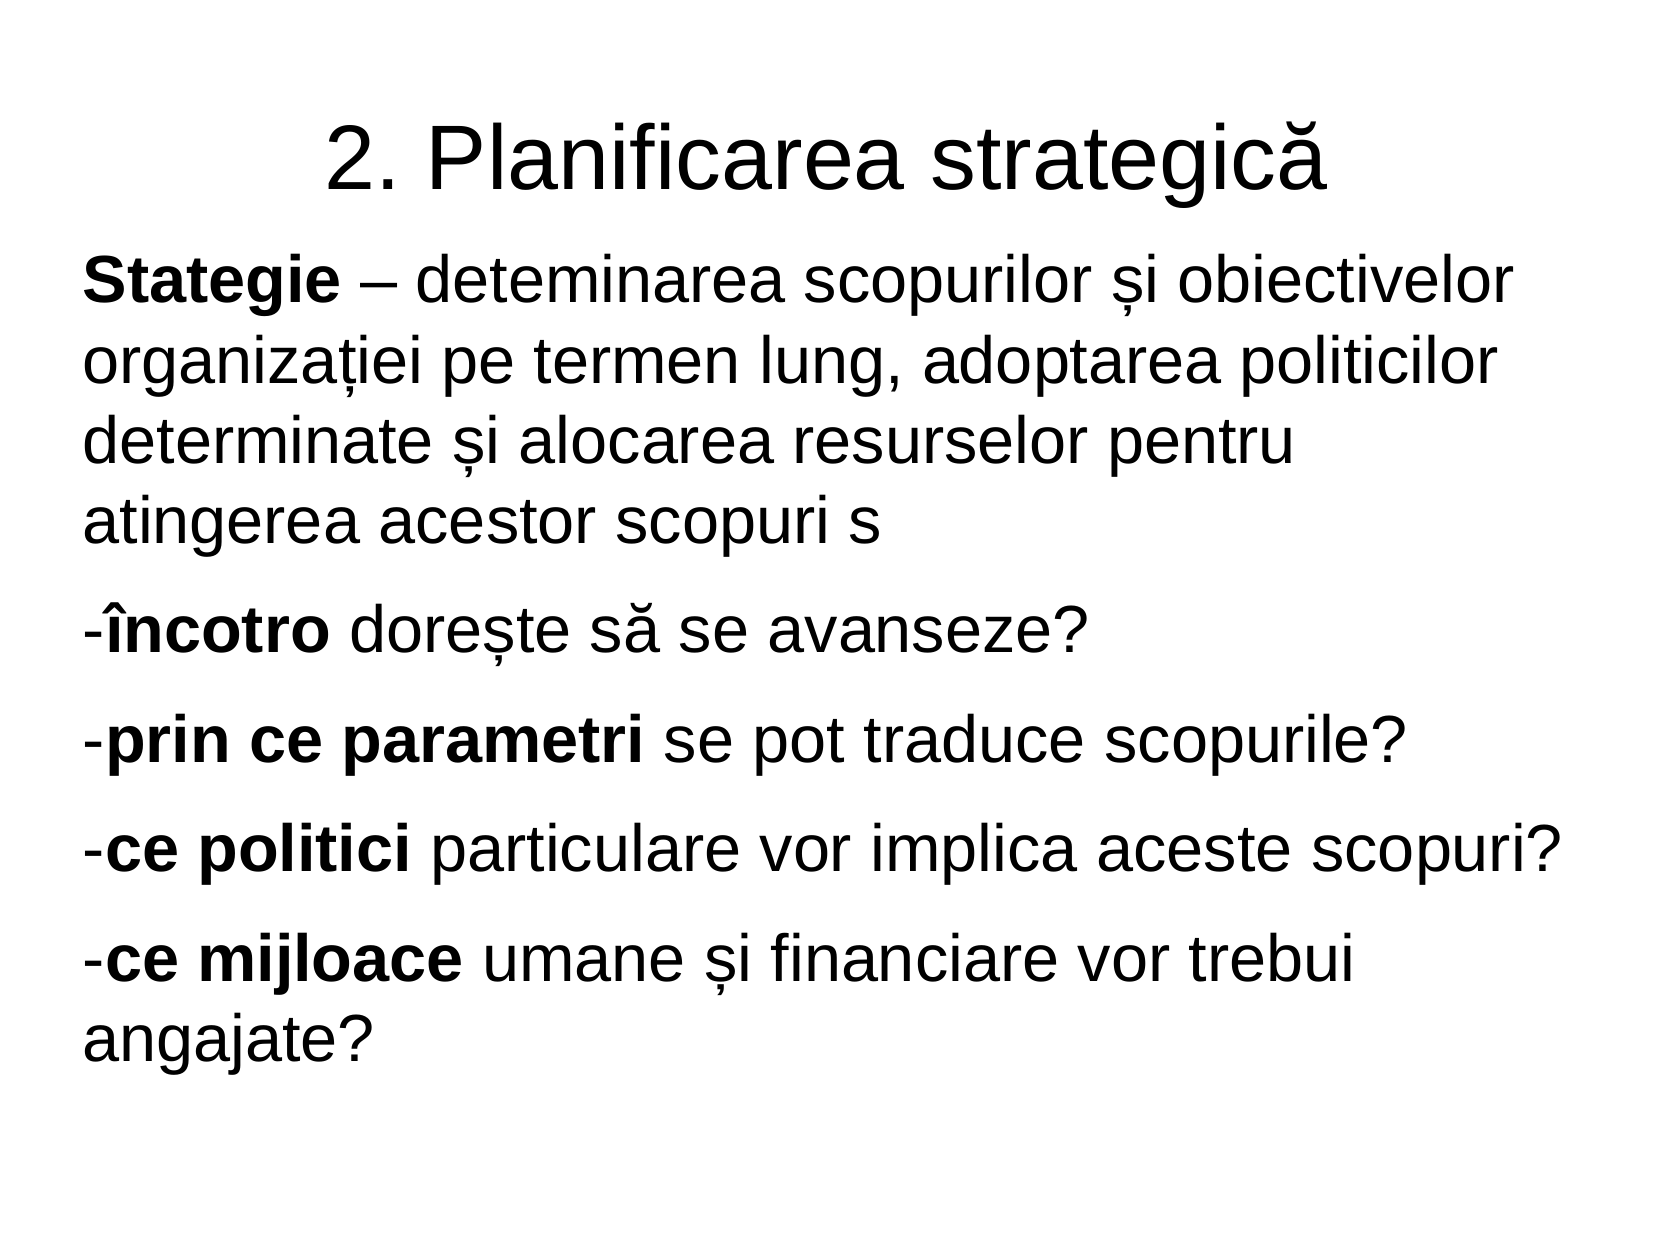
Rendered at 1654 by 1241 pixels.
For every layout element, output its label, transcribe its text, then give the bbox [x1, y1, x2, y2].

list Stategie – deteminarea scopurilor și obiectivelor organizației pe termen lung, adoptarea politicilor determinate și alocarea resurselor pentru atingerea acestor scopuri s -încotro dorește să se avanseze? -prin ce parametri se pot traduce scopurile? -ce politici particulare vor implica aceste scopuri? -ce mijloace umane și financiare vor trebui angajate? [82, 236, 1571, 1211]
title 2. Planificarea strategică [82, 49, 1571, 236]
